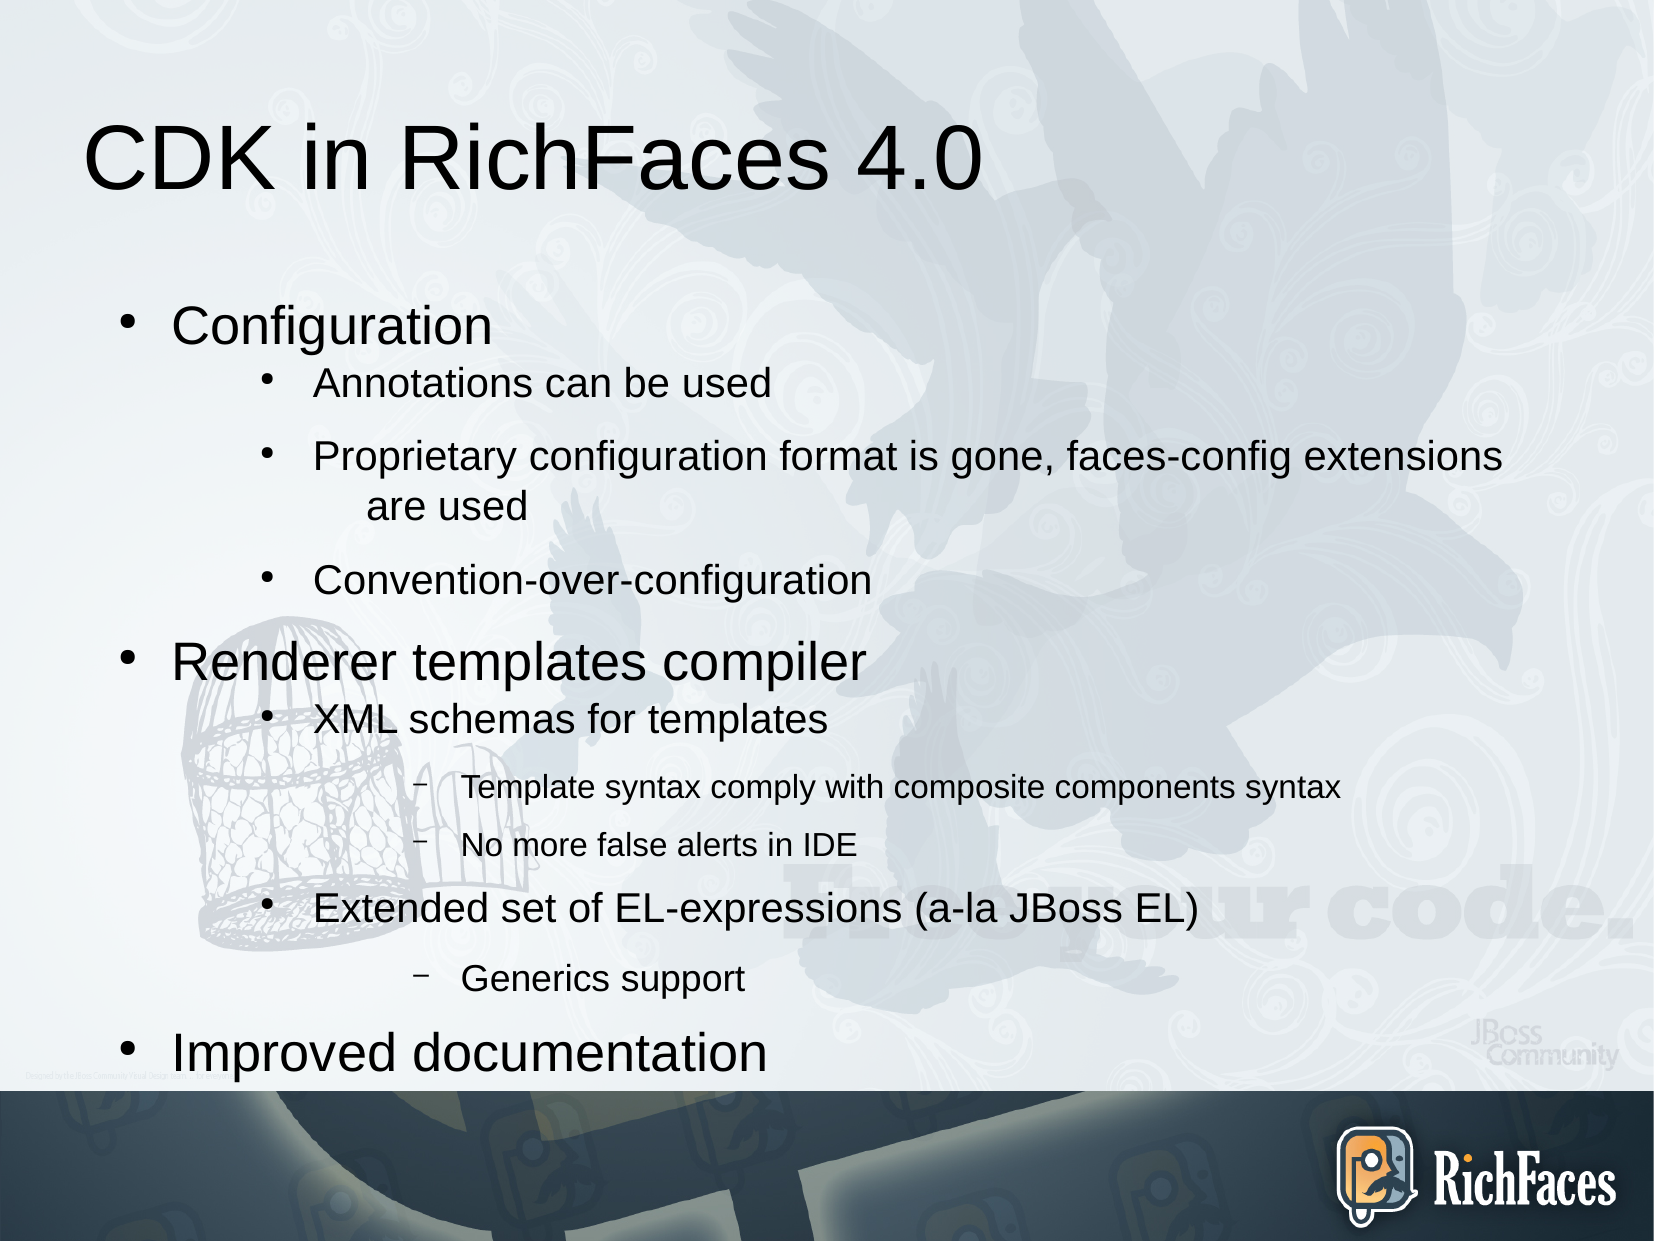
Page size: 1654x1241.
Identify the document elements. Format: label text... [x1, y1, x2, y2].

list Configuration Annotations can be used Proprietary configuration format is gone, faces-config extensions are used Convention-over-configuration Renderer templates compiler XML schemas for templates Template syntax comply with composite components syntax No more false alerts in IDE Extended set of EL-expressions (a-la JBoss EL) Generics support Improved documentation [82, 290, 1571, 1094]
title CDK in RichFaces 4.0 [82, 56, 1571, 250]
